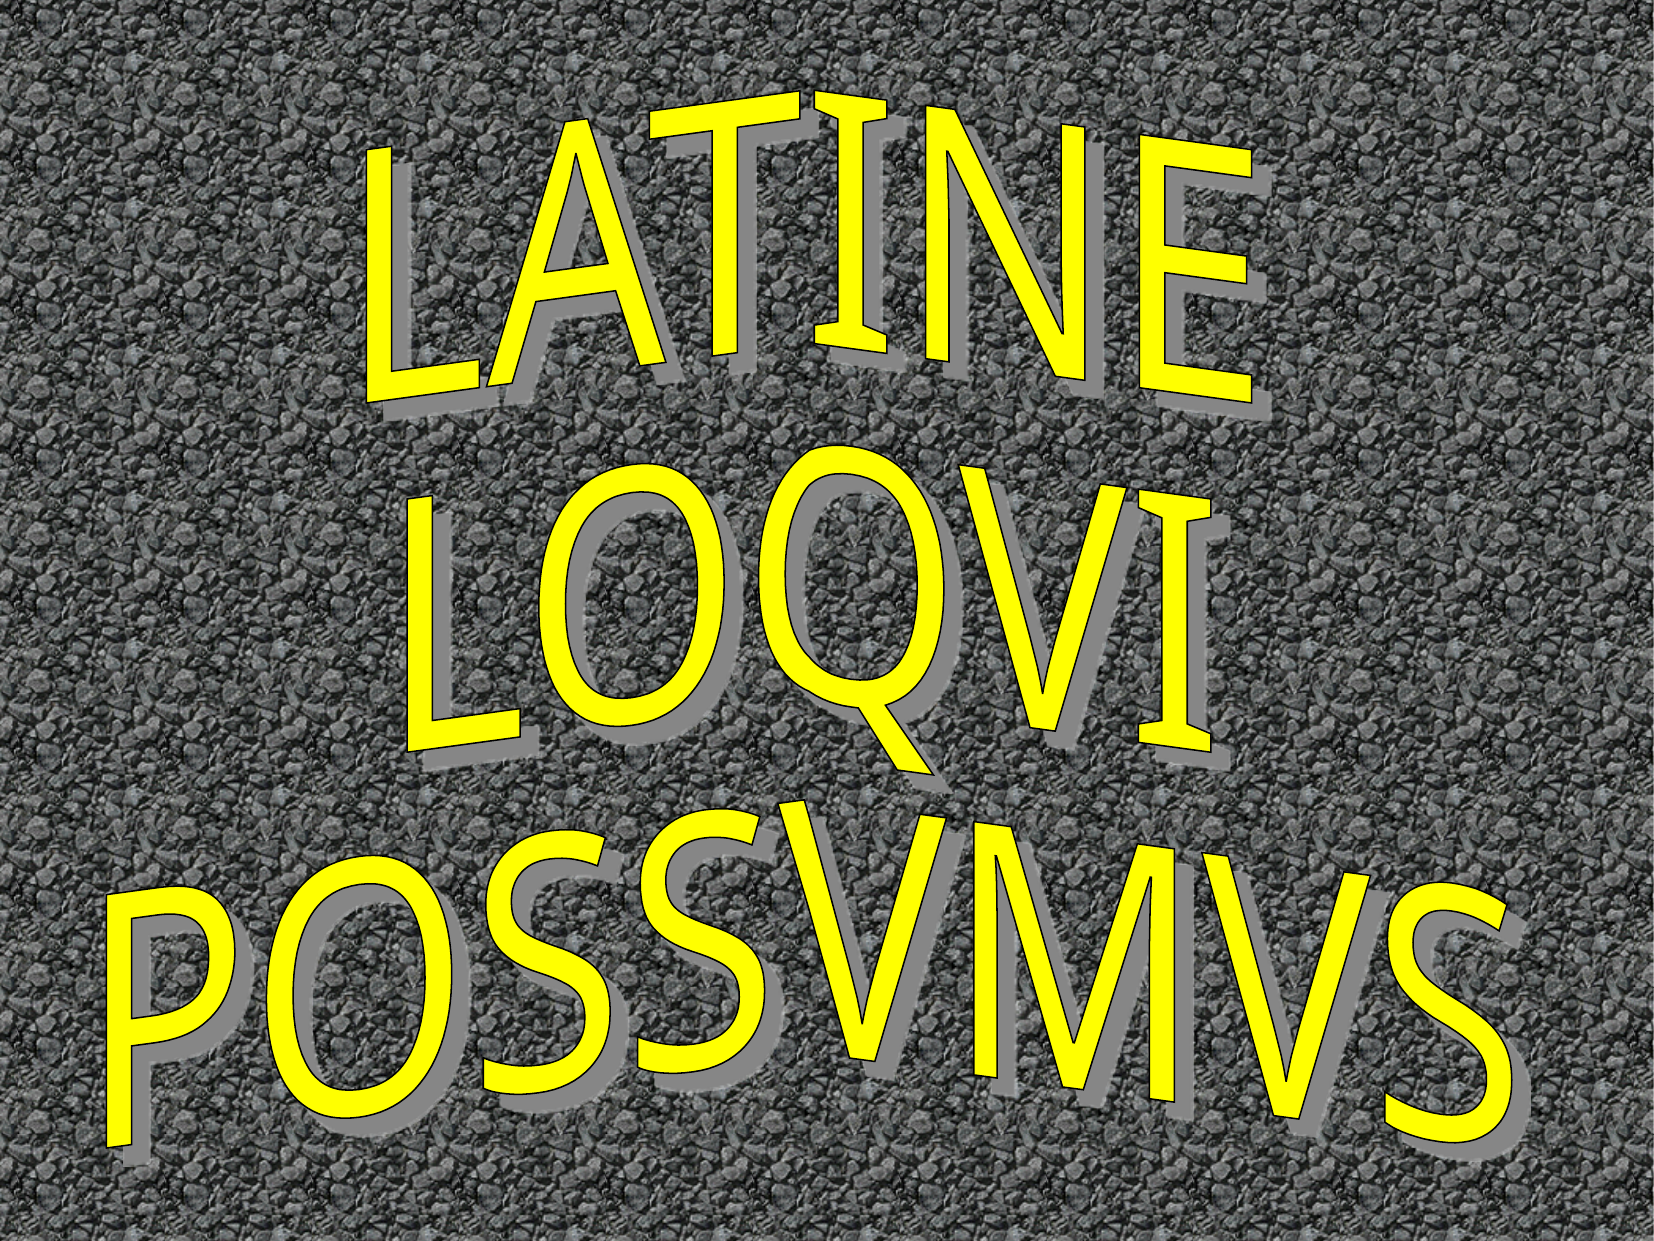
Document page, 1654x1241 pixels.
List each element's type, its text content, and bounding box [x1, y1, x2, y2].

text_box LATINE LOQVI POSSVMVS [958, 464, 1128, 732]
text_box LATINE LOQVI POSSVMVS [483, 829, 611, 1095]
text_box LATINE LOQVI POSSVMVS [758, 445, 944, 775]
text_box LATINE LOQVI POSSVMVS [407, 495, 521, 753]
text_box LATINE LOQVI POSSVMVS [649, 90, 800, 357]
text_box LATINE LOQVI POSSVMVS [486, 118, 666, 387]
text_box LATINE LOQVI POSSVMVS [777, 799, 947, 1062]
text_box LATINE LOQVI POSSVMVS [1138, 489, 1211, 753]
text_box LATINE LOQVI POSSVMVS [1139, 134, 1252, 403]
text_box LATINE LOQVI POSSVMVS [1384, 882, 1512, 1143]
text_box LATINE LOQVI POSSVMVS [106, 886, 235, 1149]
text_box LATINE LOQVI POSSVMVS [538, 463, 725, 727]
picture [0, 0, 1654, 1241]
text_box LATINE LOQVI POSSVMVS [814, 90, 887, 354]
text_box LATINE LOQVI POSSVMVS [973, 821, 1175, 1103]
text_box LATINE LOQVI POSSVMVS [266, 855, 452, 1119]
text_box LATINE LOQVI POSSVMVS [1201, 852, 1371, 1120]
text_box LATINE LOQVI POSSVMVS [925, 105, 1085, 381]
text_box LATINE LOQVI POSSVMVS [637, 808, 765, 1074]
text_box LATINE LOQVI POSSVMVS [366, 146, 480, 403]
